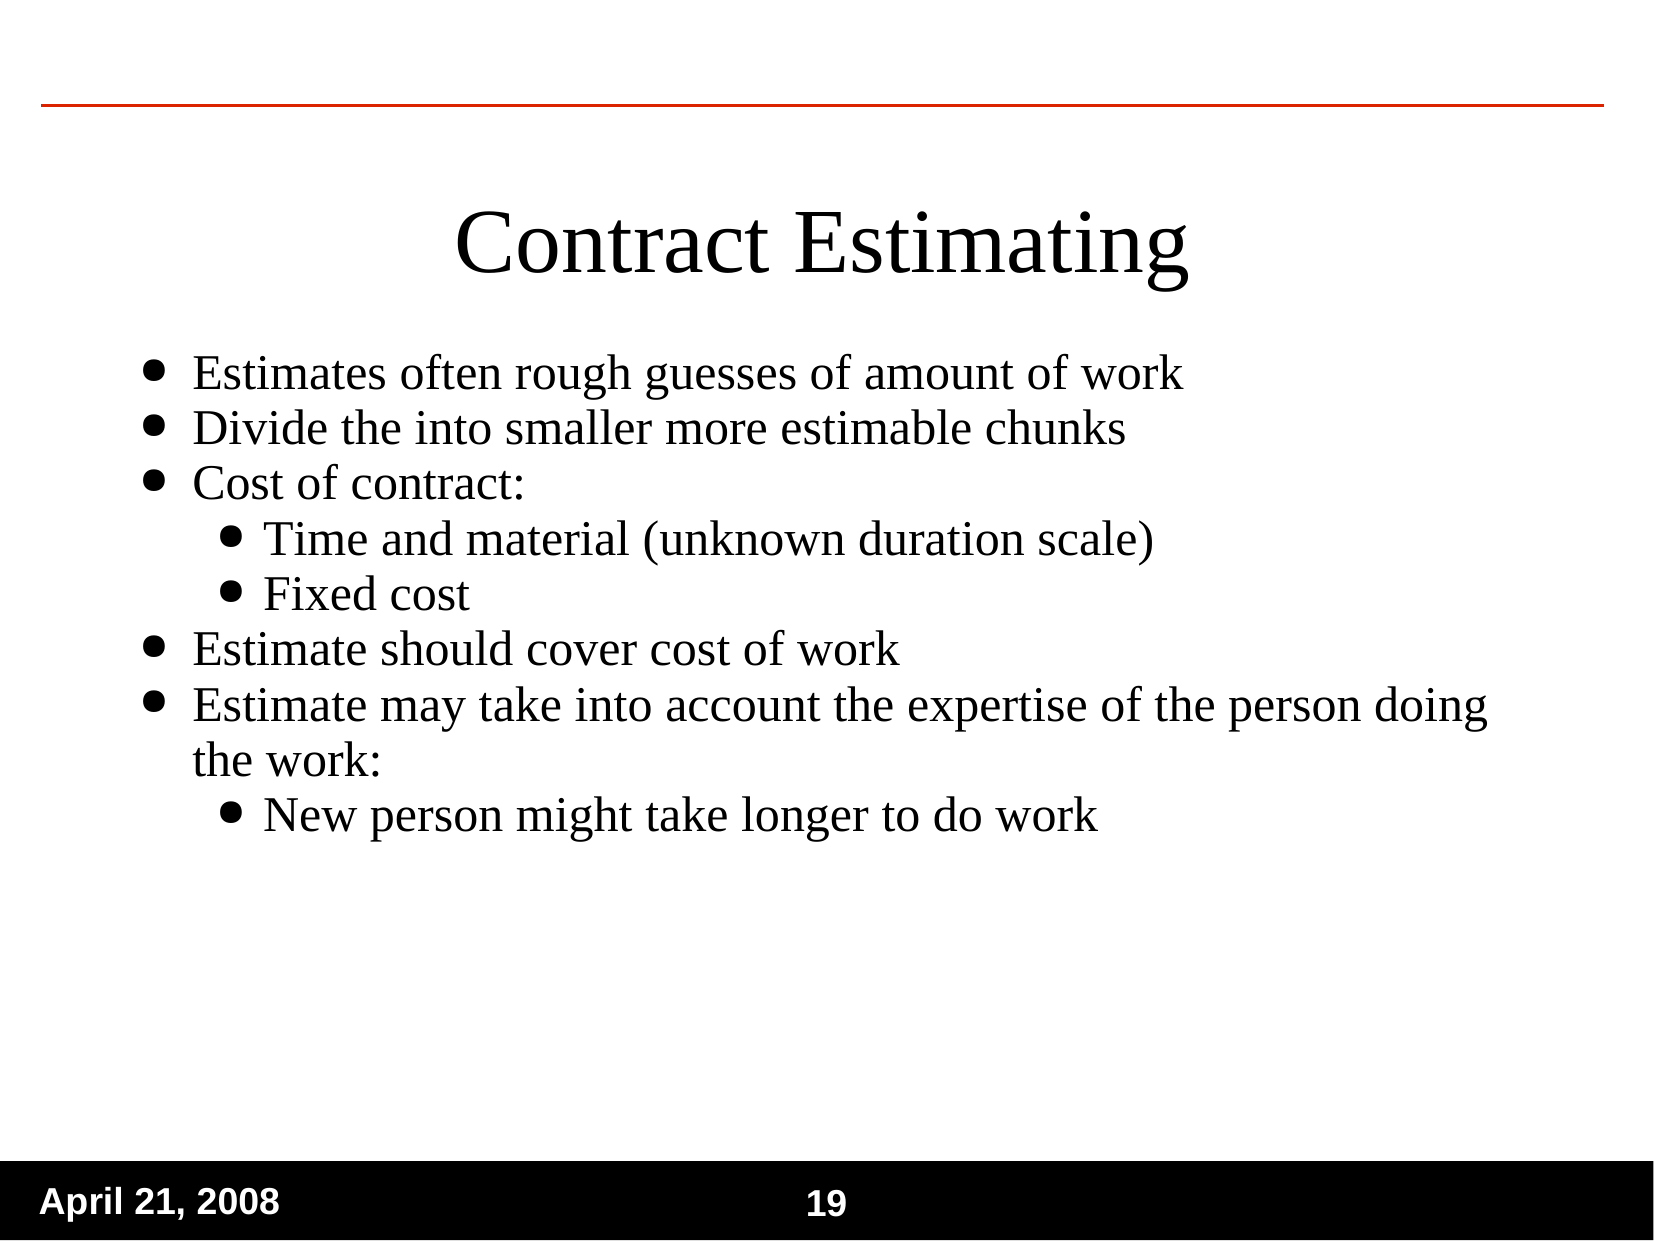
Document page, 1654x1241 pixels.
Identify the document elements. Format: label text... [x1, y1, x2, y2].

list Estimates often rough guesses of amount of work Divide the into smaller more estimable chunks Cost of contract: Time and material (unknown duration scale) Fixed cost Estimate should cover cost of work Estimate may take into account the expertise of the person doing the work: New person might take longer to do work [121, 344, 1534, 1127]
title Contract Estimating [117, 137, 1530, 346]
